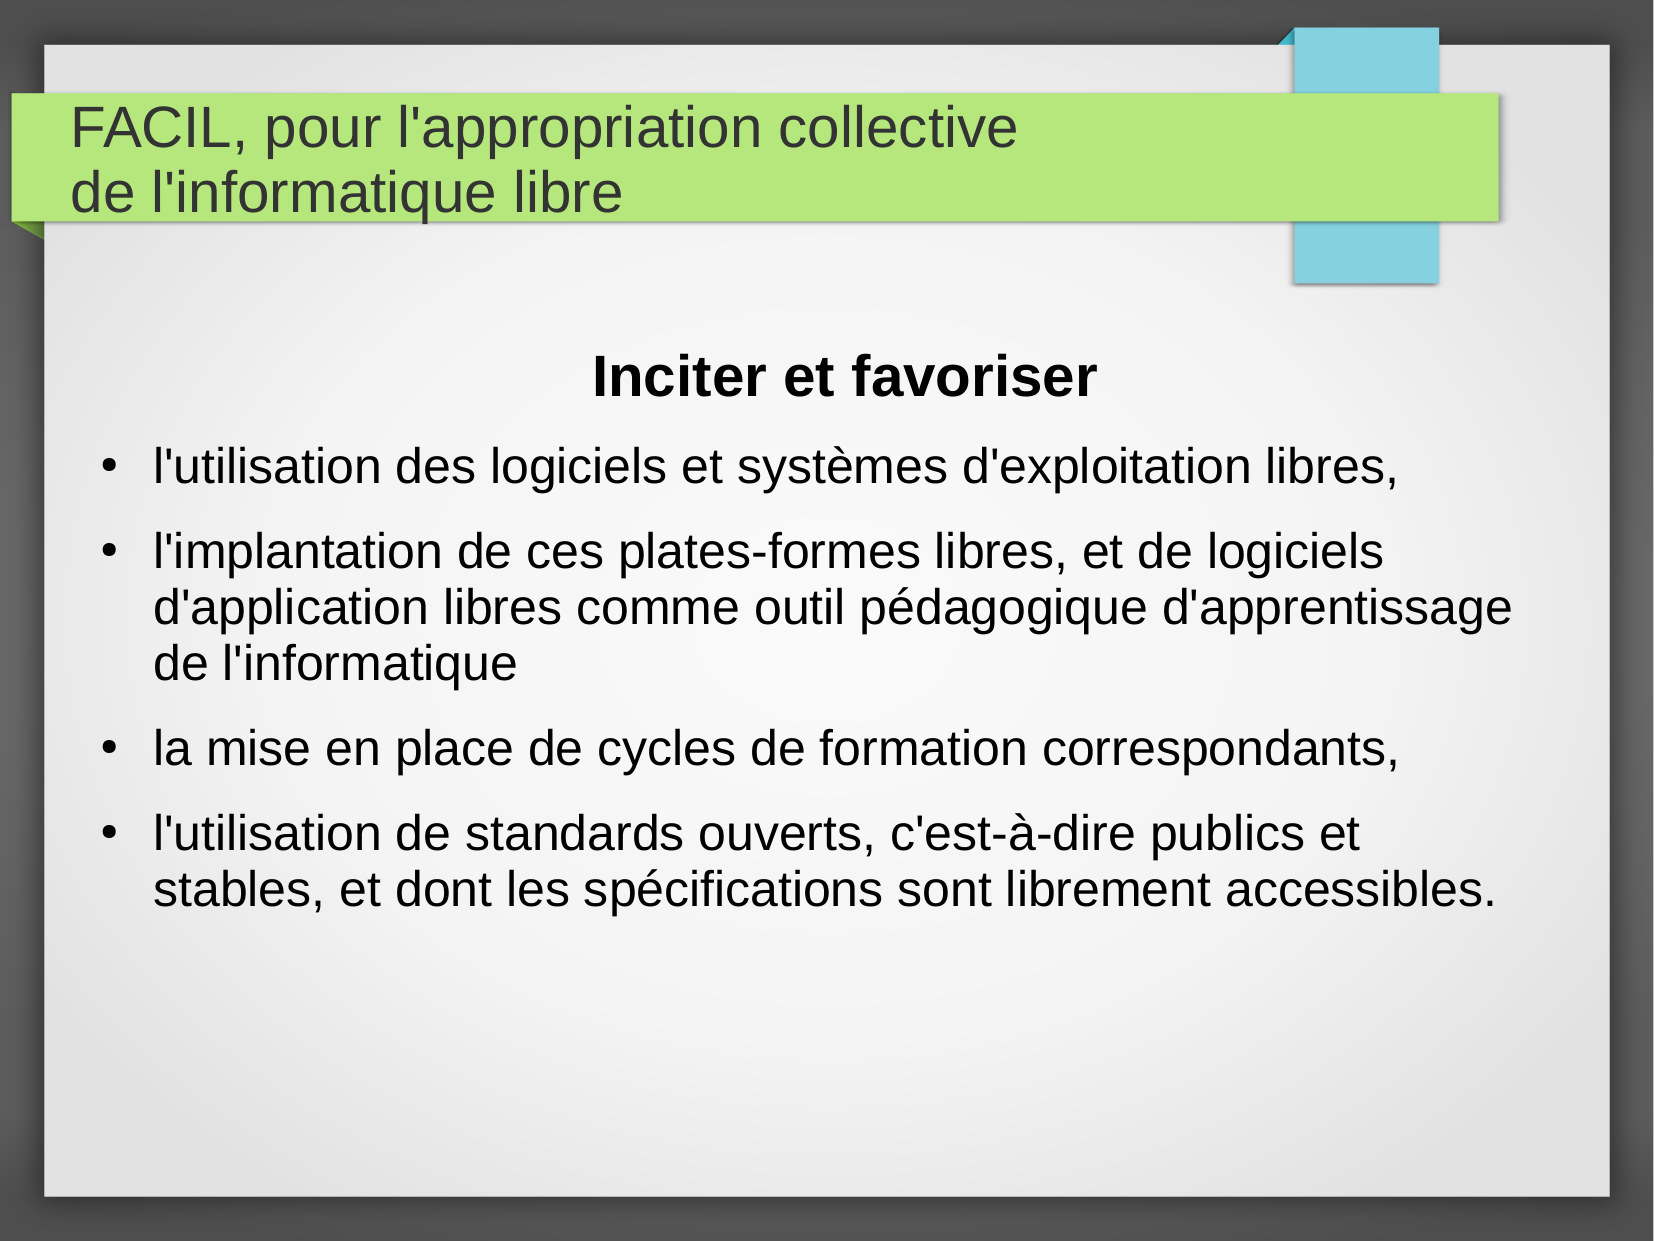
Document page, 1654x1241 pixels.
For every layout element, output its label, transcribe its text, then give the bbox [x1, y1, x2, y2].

list Inciter et favoriser l'utilisation des logiciels et systèmes d'exploitation libres, l'implantation de ces plates-formes libres, et de logiciels d'application libres comme outil pédagogique d'apprentissage de l'informatique la mise en place de cycles de formation correspondants, l'utilisation de standards ouverts, c'est-à-dire publics et stables, et dont les spécifications sont librement accessibles. [82, 343, 1538, 1146]
title FACIL, pour l'appropriation collective de l'informatique libre [70, 94, 1229, 225]
picture [0, 0, 1654, 1241]
